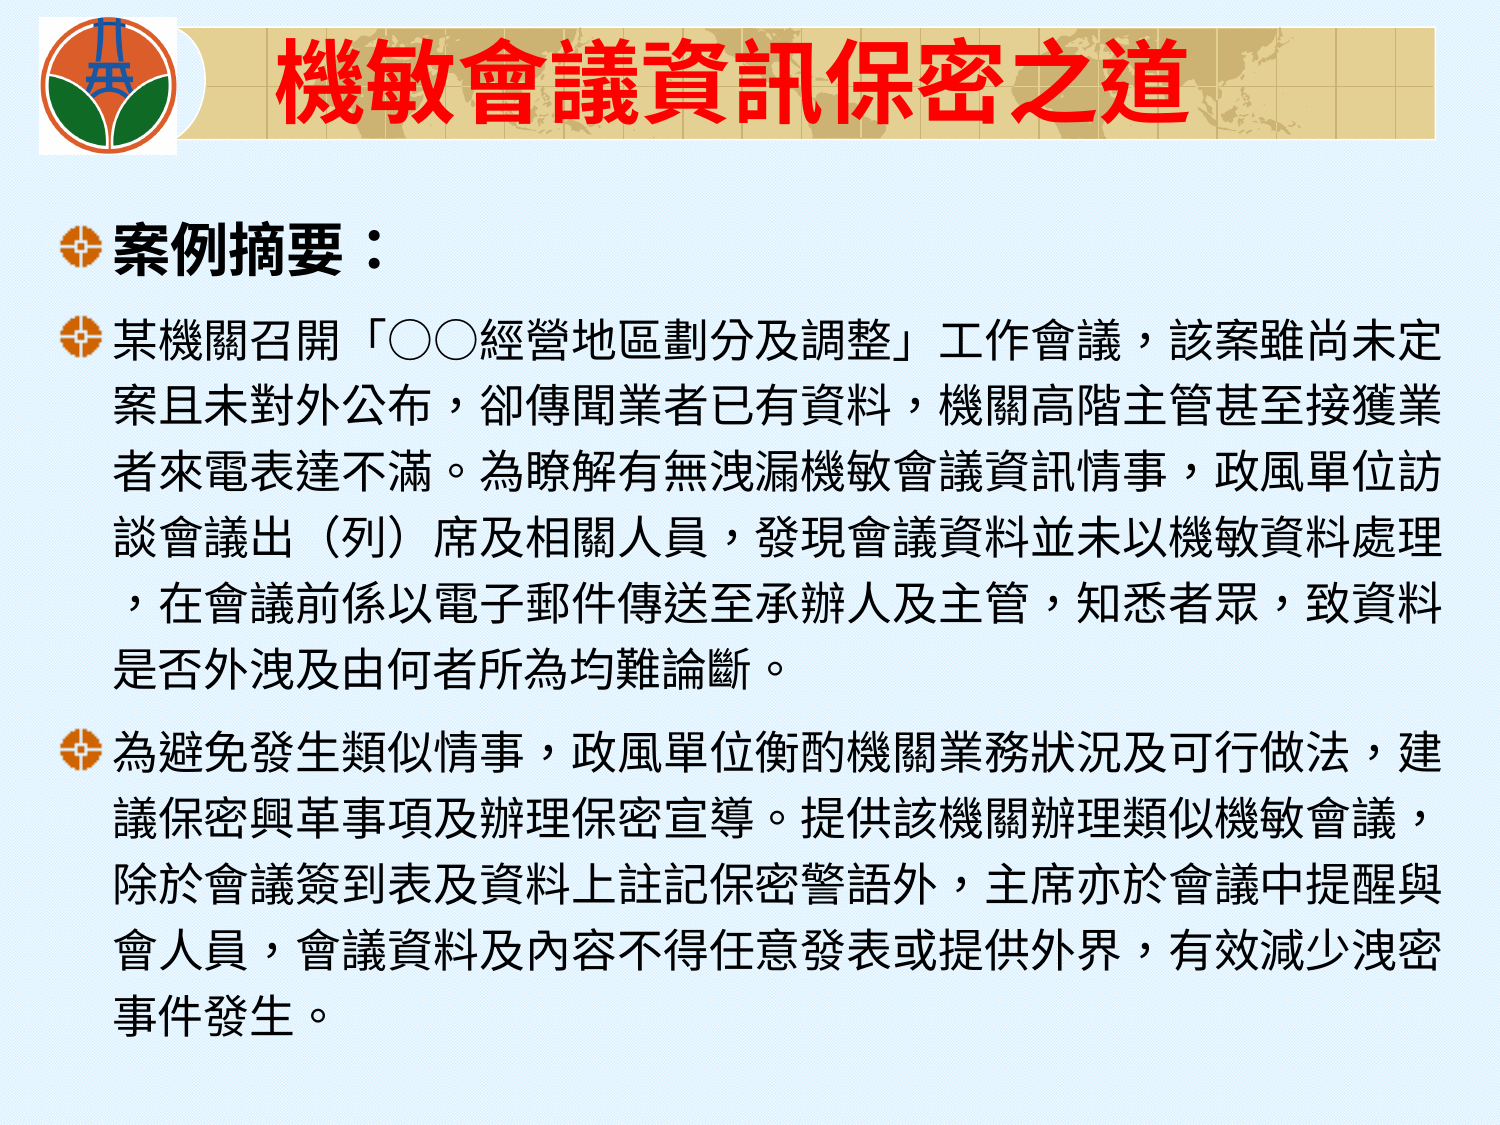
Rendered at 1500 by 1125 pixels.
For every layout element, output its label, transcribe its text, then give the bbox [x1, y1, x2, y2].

list 案例摘要： 某機關召開「○○經營地區劃分及調整」工作會議，該案雖尚未定案且未對外公布，卻傳聞業者已有資料，機關高階主管甚至接獲業者來電表達不滿。為瞭解有無洩漏機敏會議資訊情事，政風單位訪談會議出（列）席及相關人員，發現會議資料並未以機敏資料處理，在會議前係以電子郵件傳送至承辦人及主管，知悉者眾，致資料是否外洩及由何者所為均難論斷。 為避免發生類似情事，政風單位衡酌機關業務狀況及可行做法，建議保密興革事項及辦理保密宣導。提供該機關辦理類似機敏會議，除於會議簽到表及資料上註記保密警語外，主席亦於會議中提醒與會人員，會議資料及內容不得任意發表或提供外界，有效減少洩密事件發生。 [41, 191, 1459, 1094]
title 機敏會議資訊保密之道 [88, 0, 1424, 160]
picture [0, 0, 1500, 1125]
